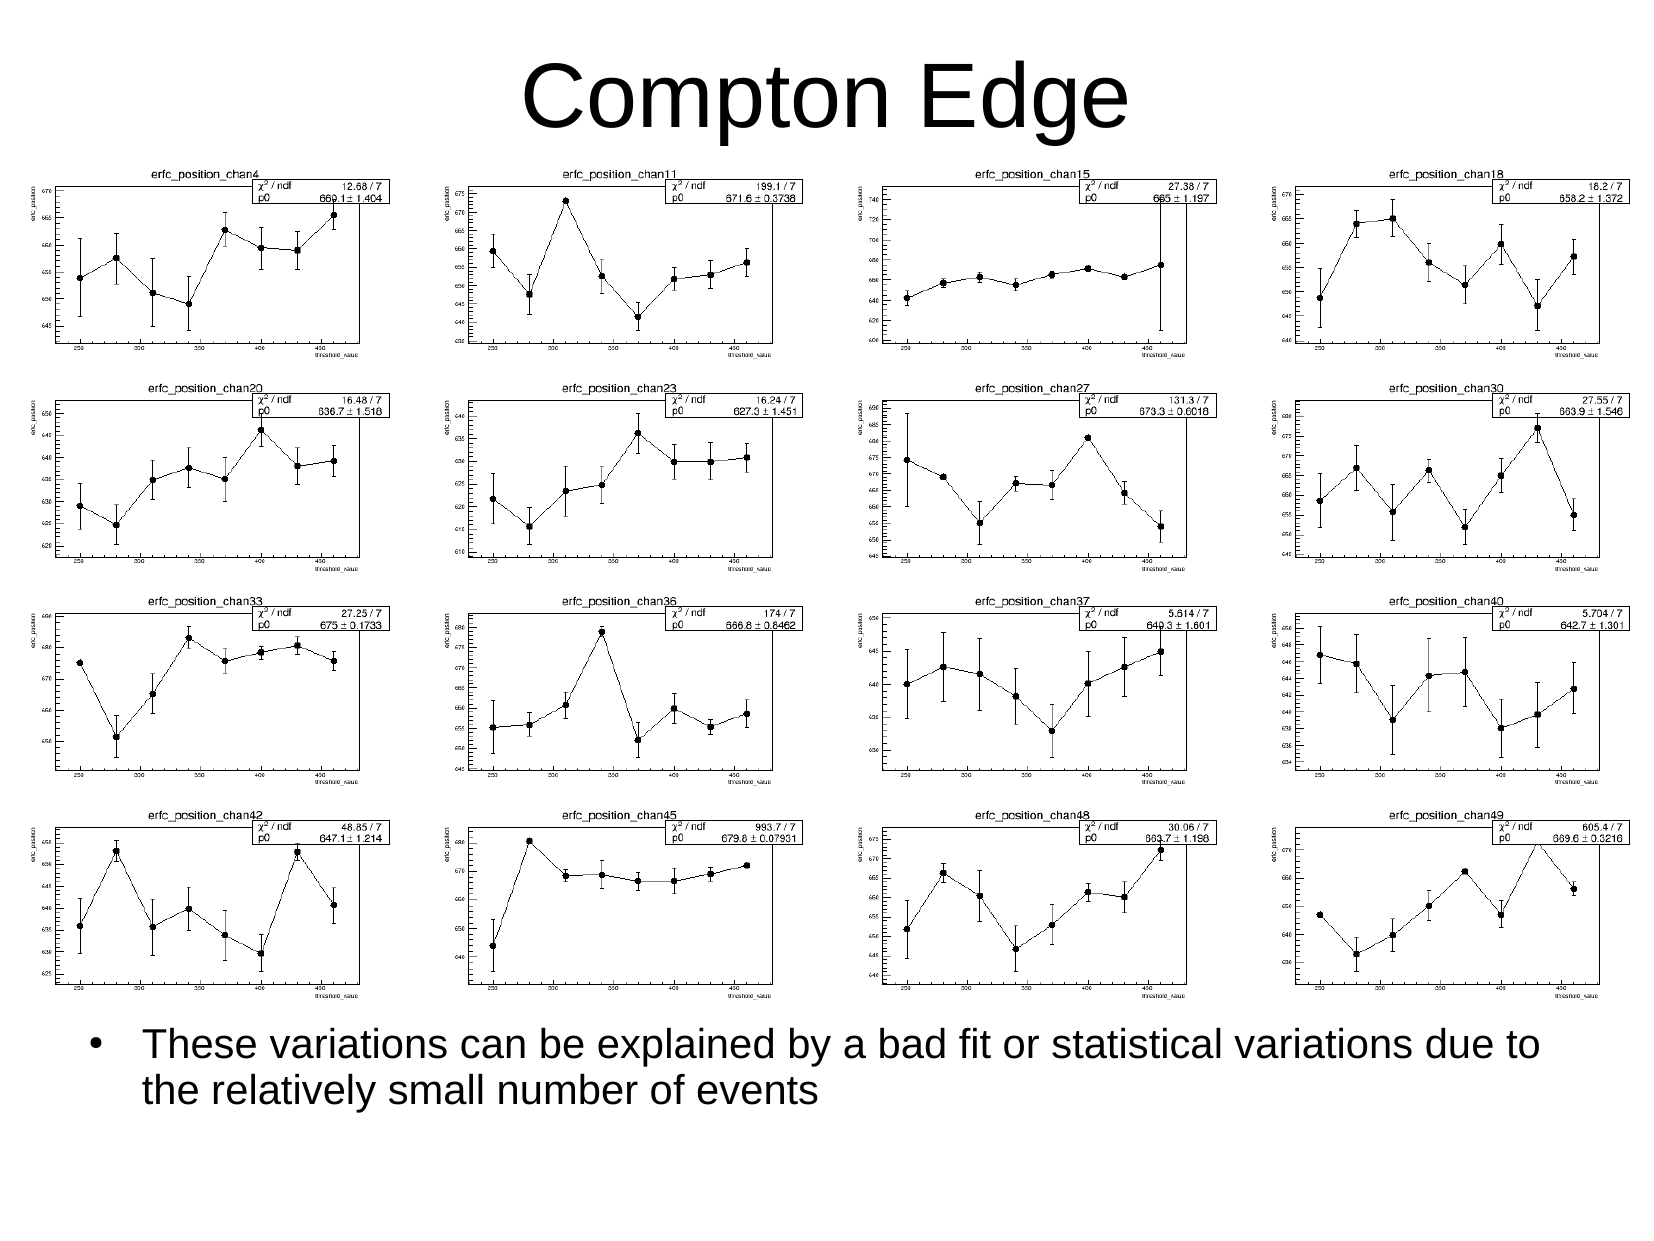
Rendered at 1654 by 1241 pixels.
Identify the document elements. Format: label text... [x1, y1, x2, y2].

title Compton Edge [82, 44, 1571, 147]
picture [0, 159, 1654, 1013]
list The erfc position should remain stable relative to the threshold value These variations can be explained by a bad fit or statistical variations due to the relatively small number of events [70, 1013, 1560, 1115]
